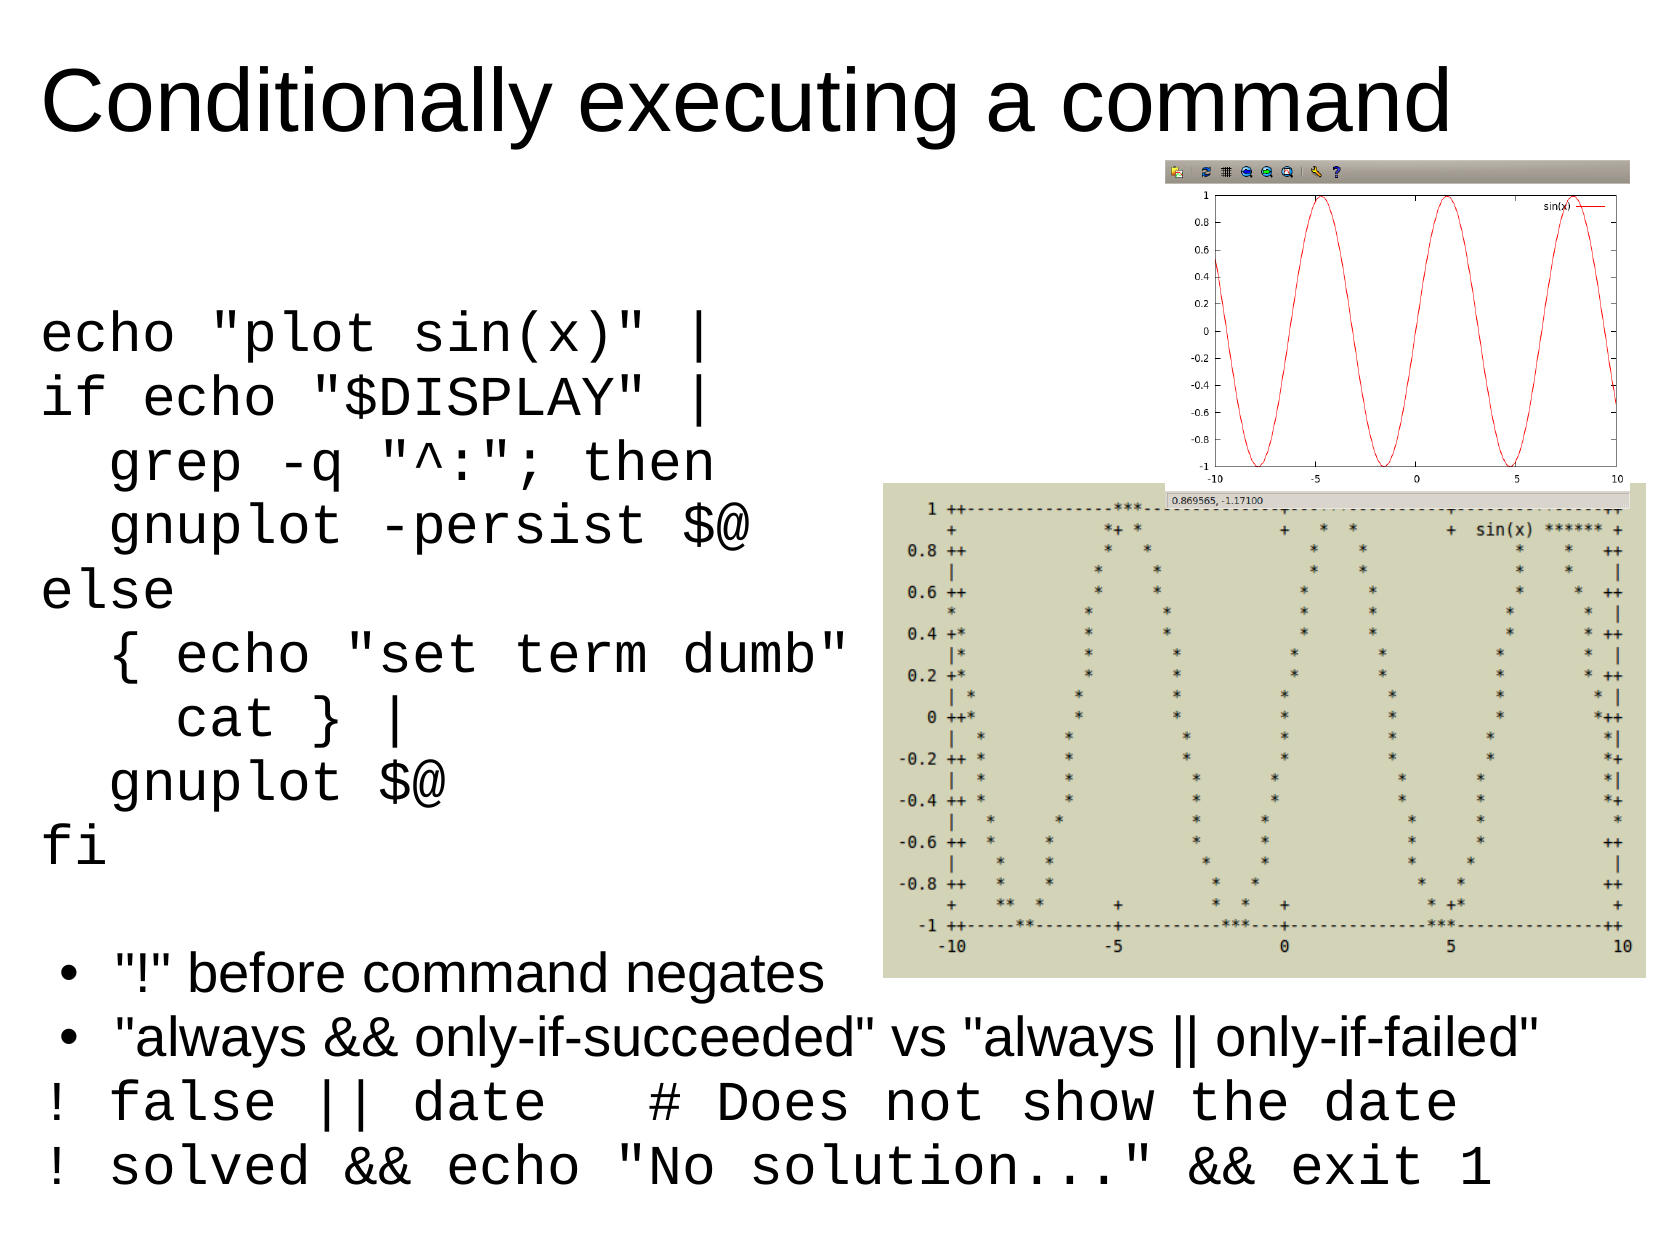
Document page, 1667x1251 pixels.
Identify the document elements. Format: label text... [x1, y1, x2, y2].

list echo "plot sin(x)" | if echo "$DISPLAY" | grep -q "^:"; then gnuplot -persist $@ else { echo "set term dumb" cat } | gnuplot $@ fi "!" before command negates "always && only-if-succeeded" vs "always || only-if-failed" ! false || date # Does not show the date ! solved && echo "No solution..." && exit 1 [40, 300, 1626, 1238]
title Conditionally executing a command [40, 50, 1627, 201]
picture [1165, 160, 1646, 978]
